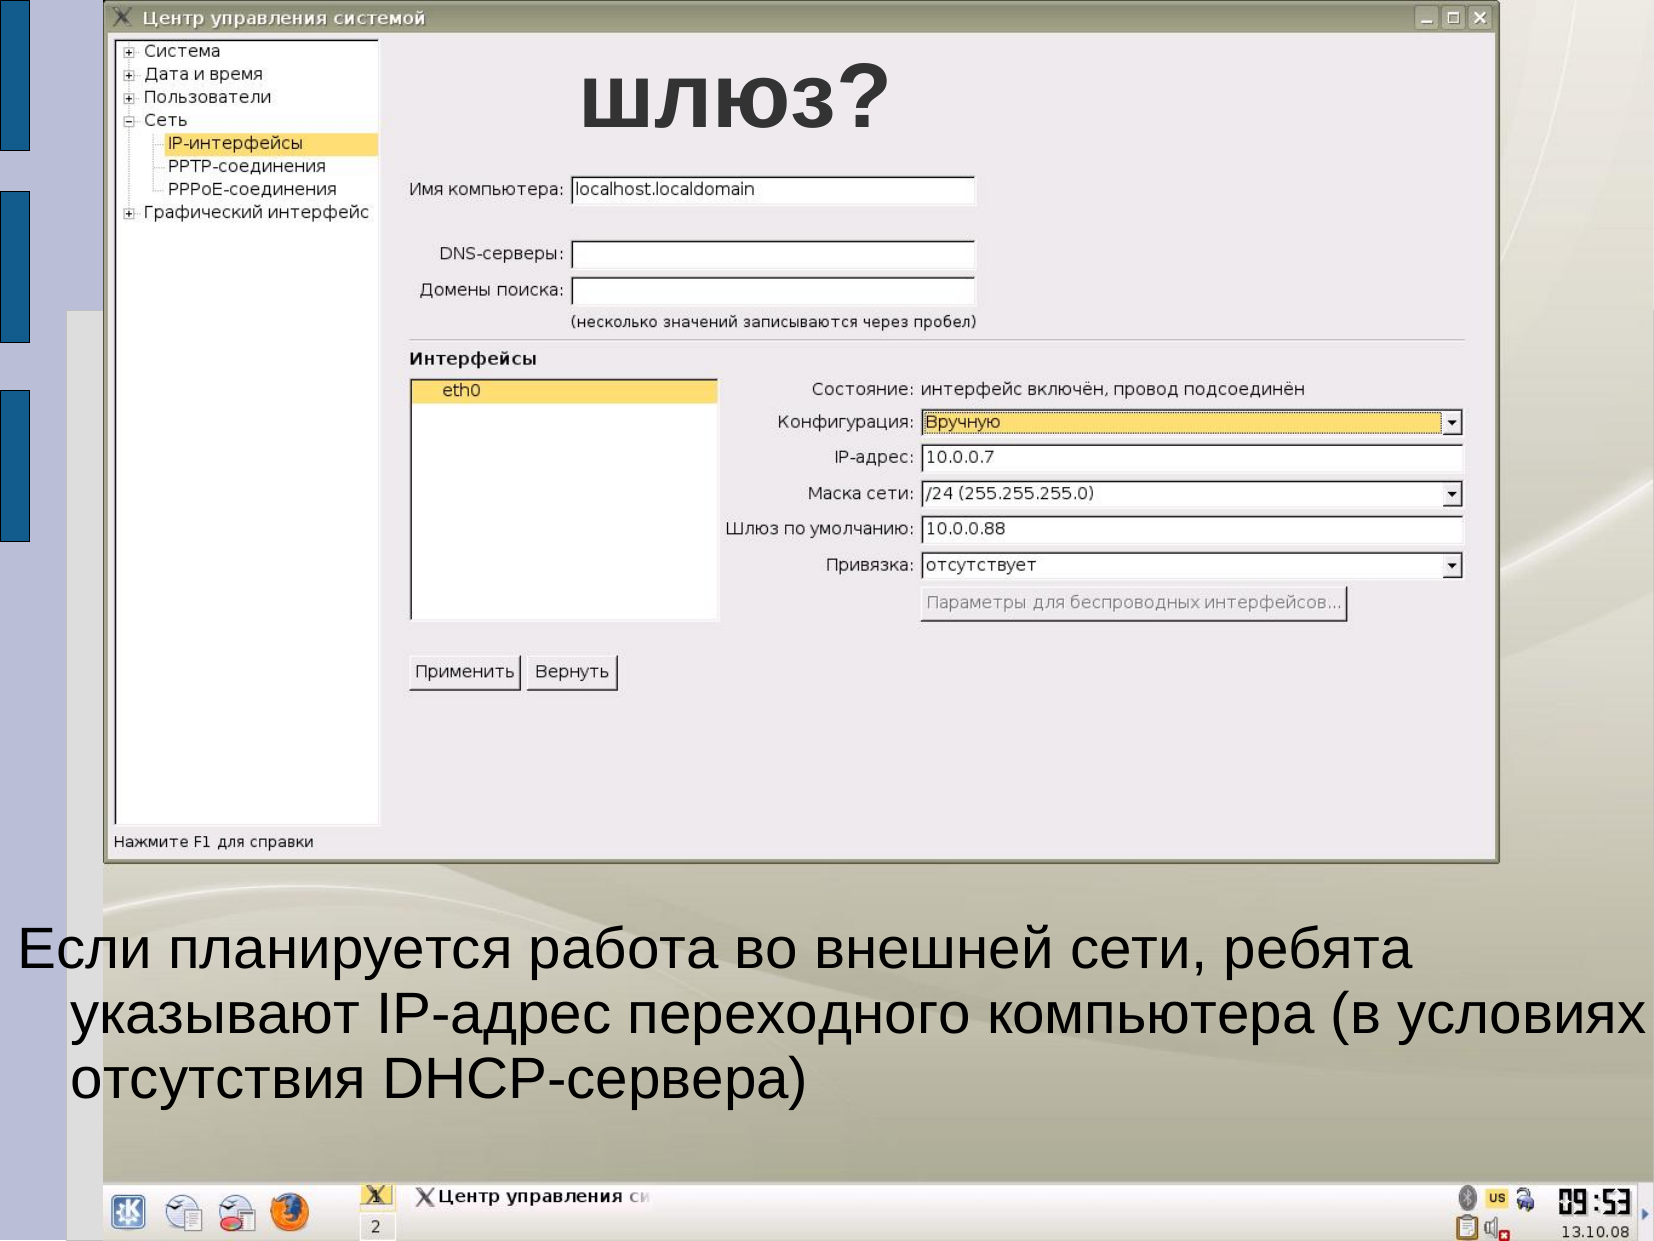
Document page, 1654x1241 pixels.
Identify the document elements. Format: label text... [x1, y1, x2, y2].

picture [103, 1182, 1654, 1241]
list Если планируется работа во внешней сети, ребята указывают IP-адрес переходного компьютера (в условиях отсутствия DHCP-сервера) [0, 915, 1654, 1182]
title шлюз? [29, 0, 1442, 193]
picture [103, 0, 1654, 915]
